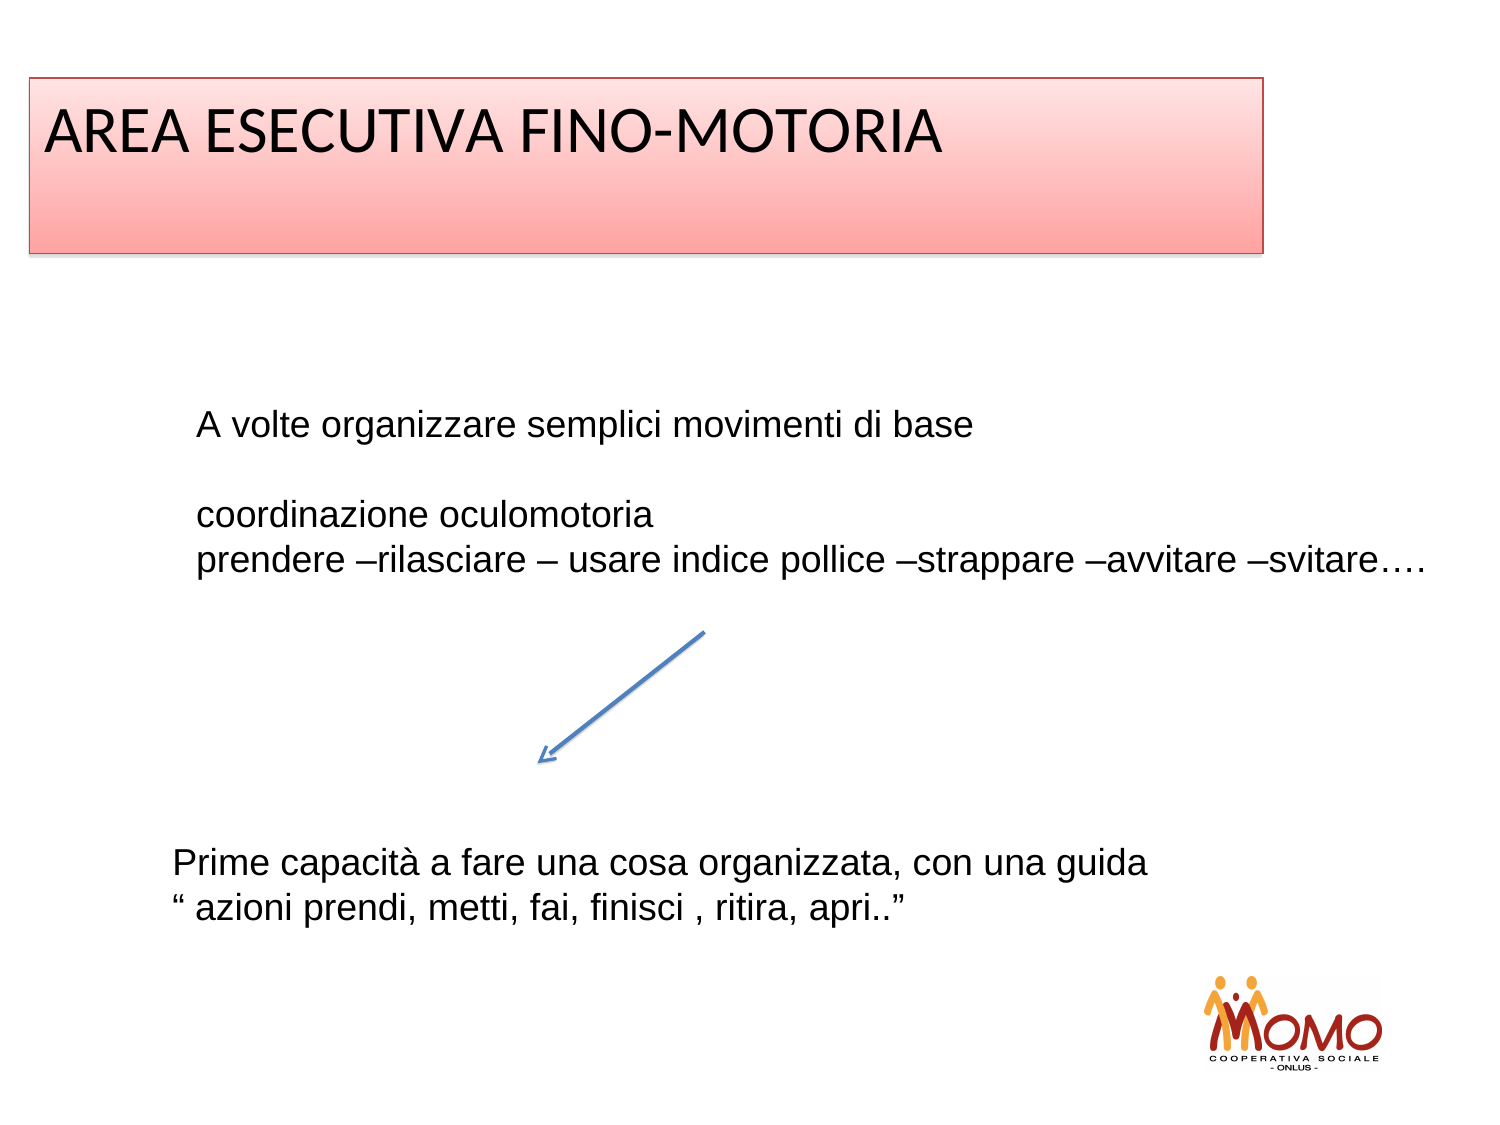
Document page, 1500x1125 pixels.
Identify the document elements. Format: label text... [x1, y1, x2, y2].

text_box AREA ESECUTIVA FINO-MOTORIA [29, 78, 1263, 254]
text_box Prime capacità a fare una cosa organizzata, con una guida “ azioni prendi, metti, fai, finisci , ritira, apri..” [157, 830, 1174, 936]
picture [1204, 976, 1382, 1072]
text_box A volte organizzare semplici movimenti di base coordinazione oculomotoria prendere –rilasciare – usare indice pollice –strappare –avvitare –svitare…. [181, 392, 1463, 589]
